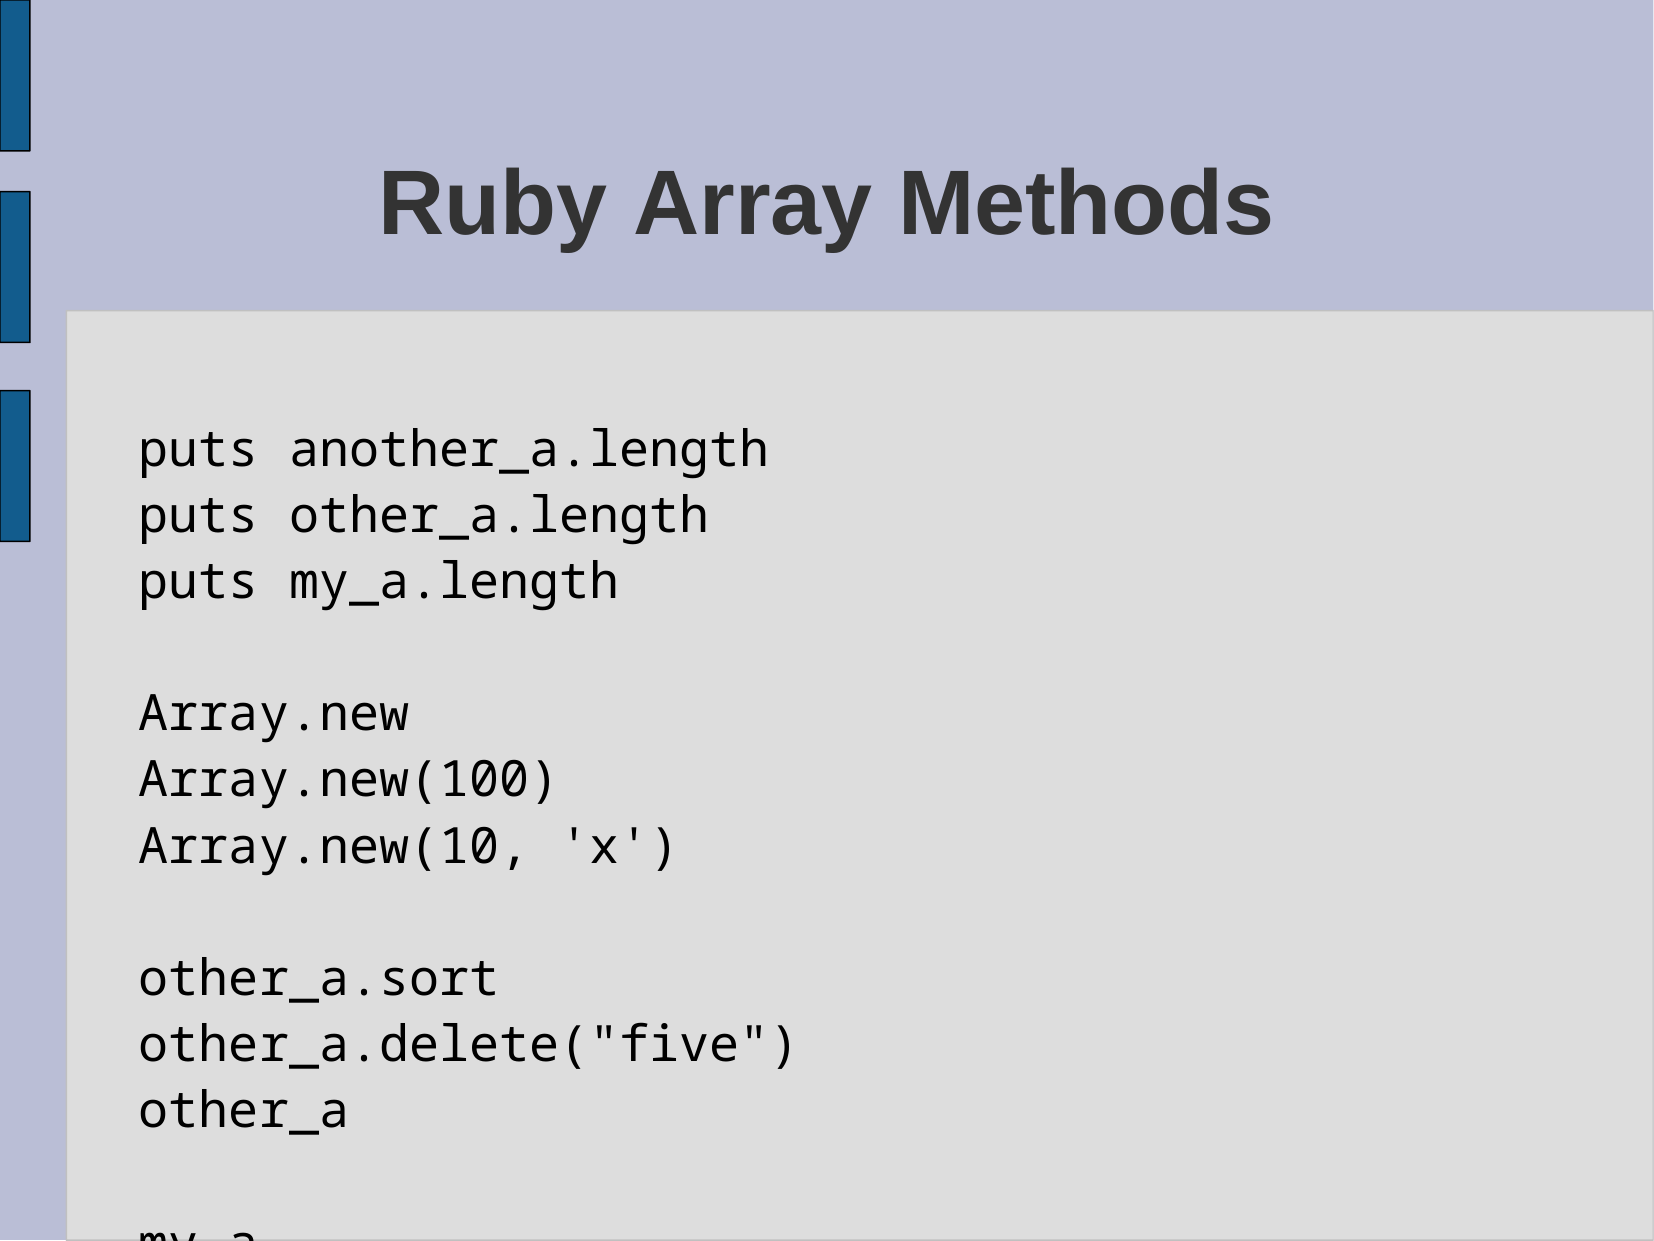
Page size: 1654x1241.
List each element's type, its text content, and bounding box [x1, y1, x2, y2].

list puts another_a.length puts other_a.length puts my_a.length Array.new Array.new(100) Array.new(10, 'x') other_a.sort other_a.delete("five") other_a my_a [121, 344, 1534, 1160]
text_box Ruby Array Methods [121, 158, 1534, 255]
